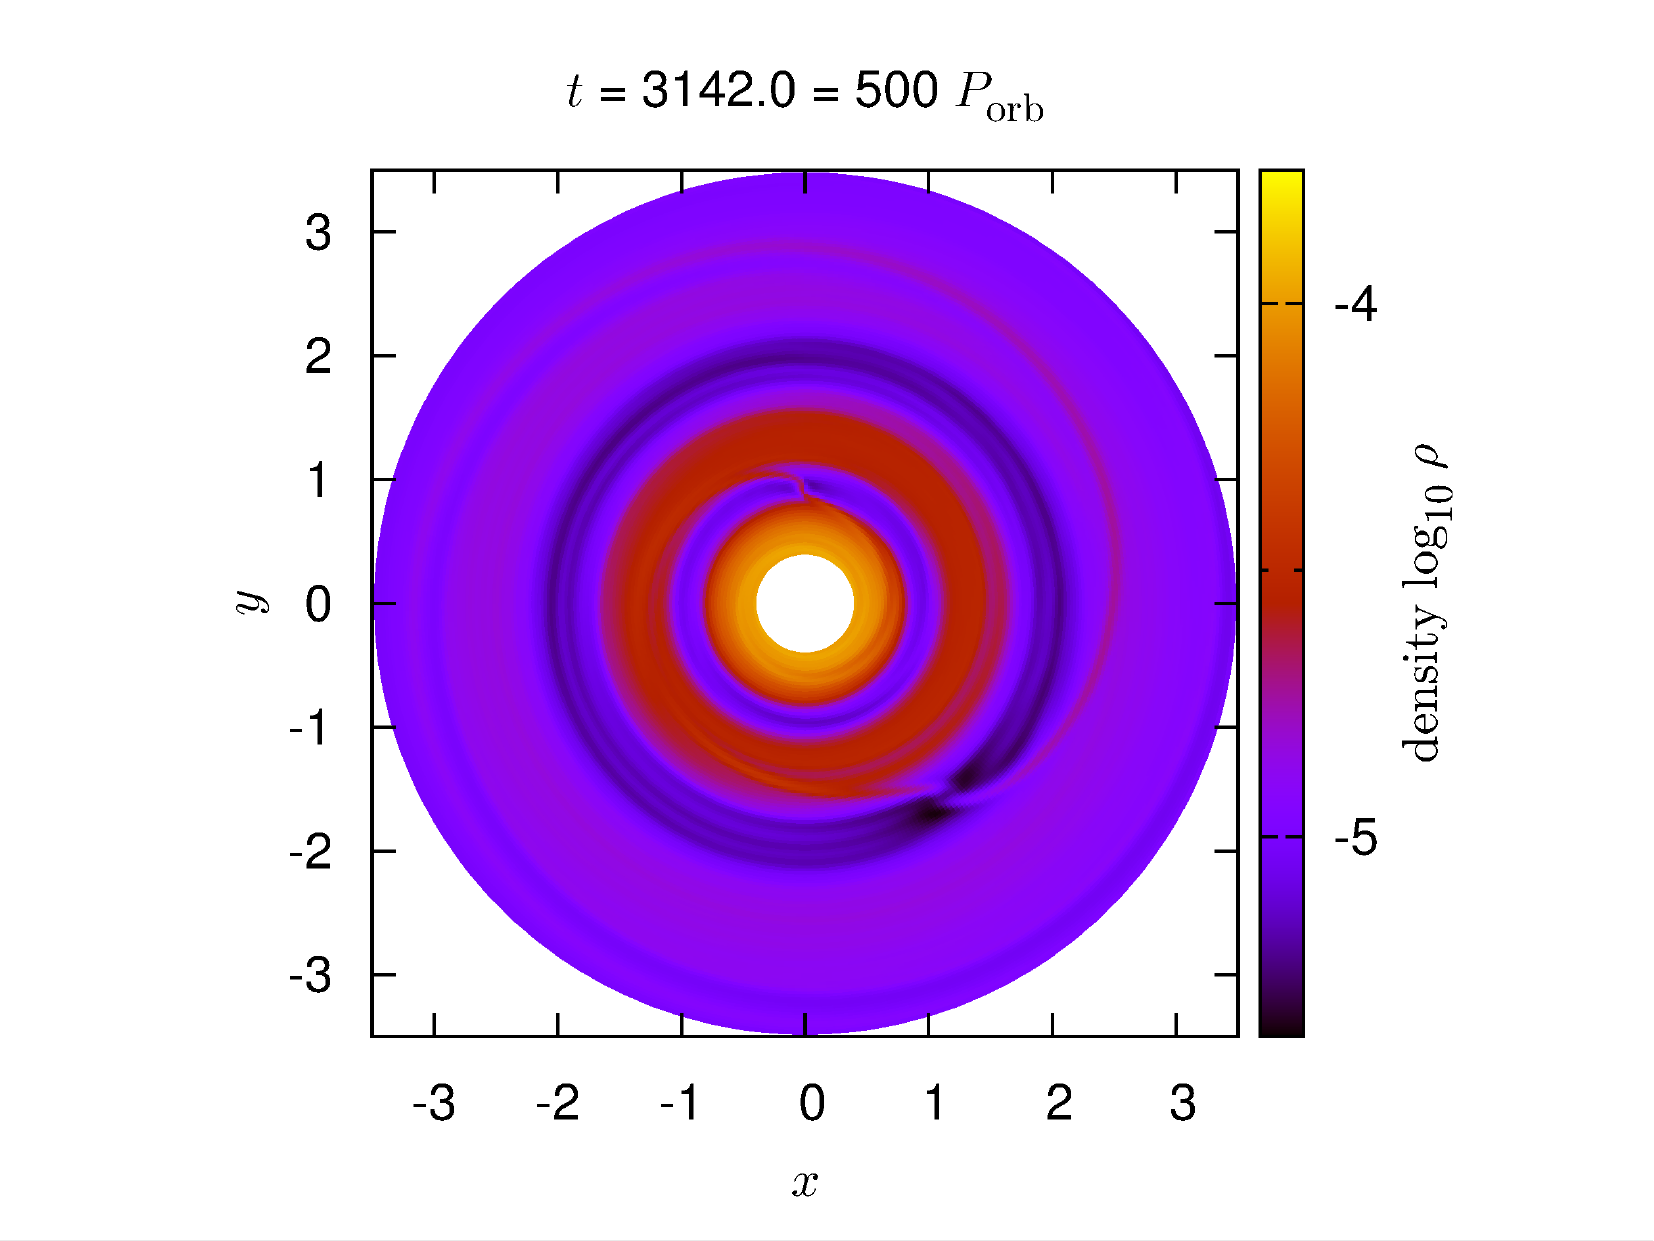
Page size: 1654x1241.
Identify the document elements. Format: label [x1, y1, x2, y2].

picture [196, 62, 1459, 1201]
text_box [0, 0, 1653, 1241]
